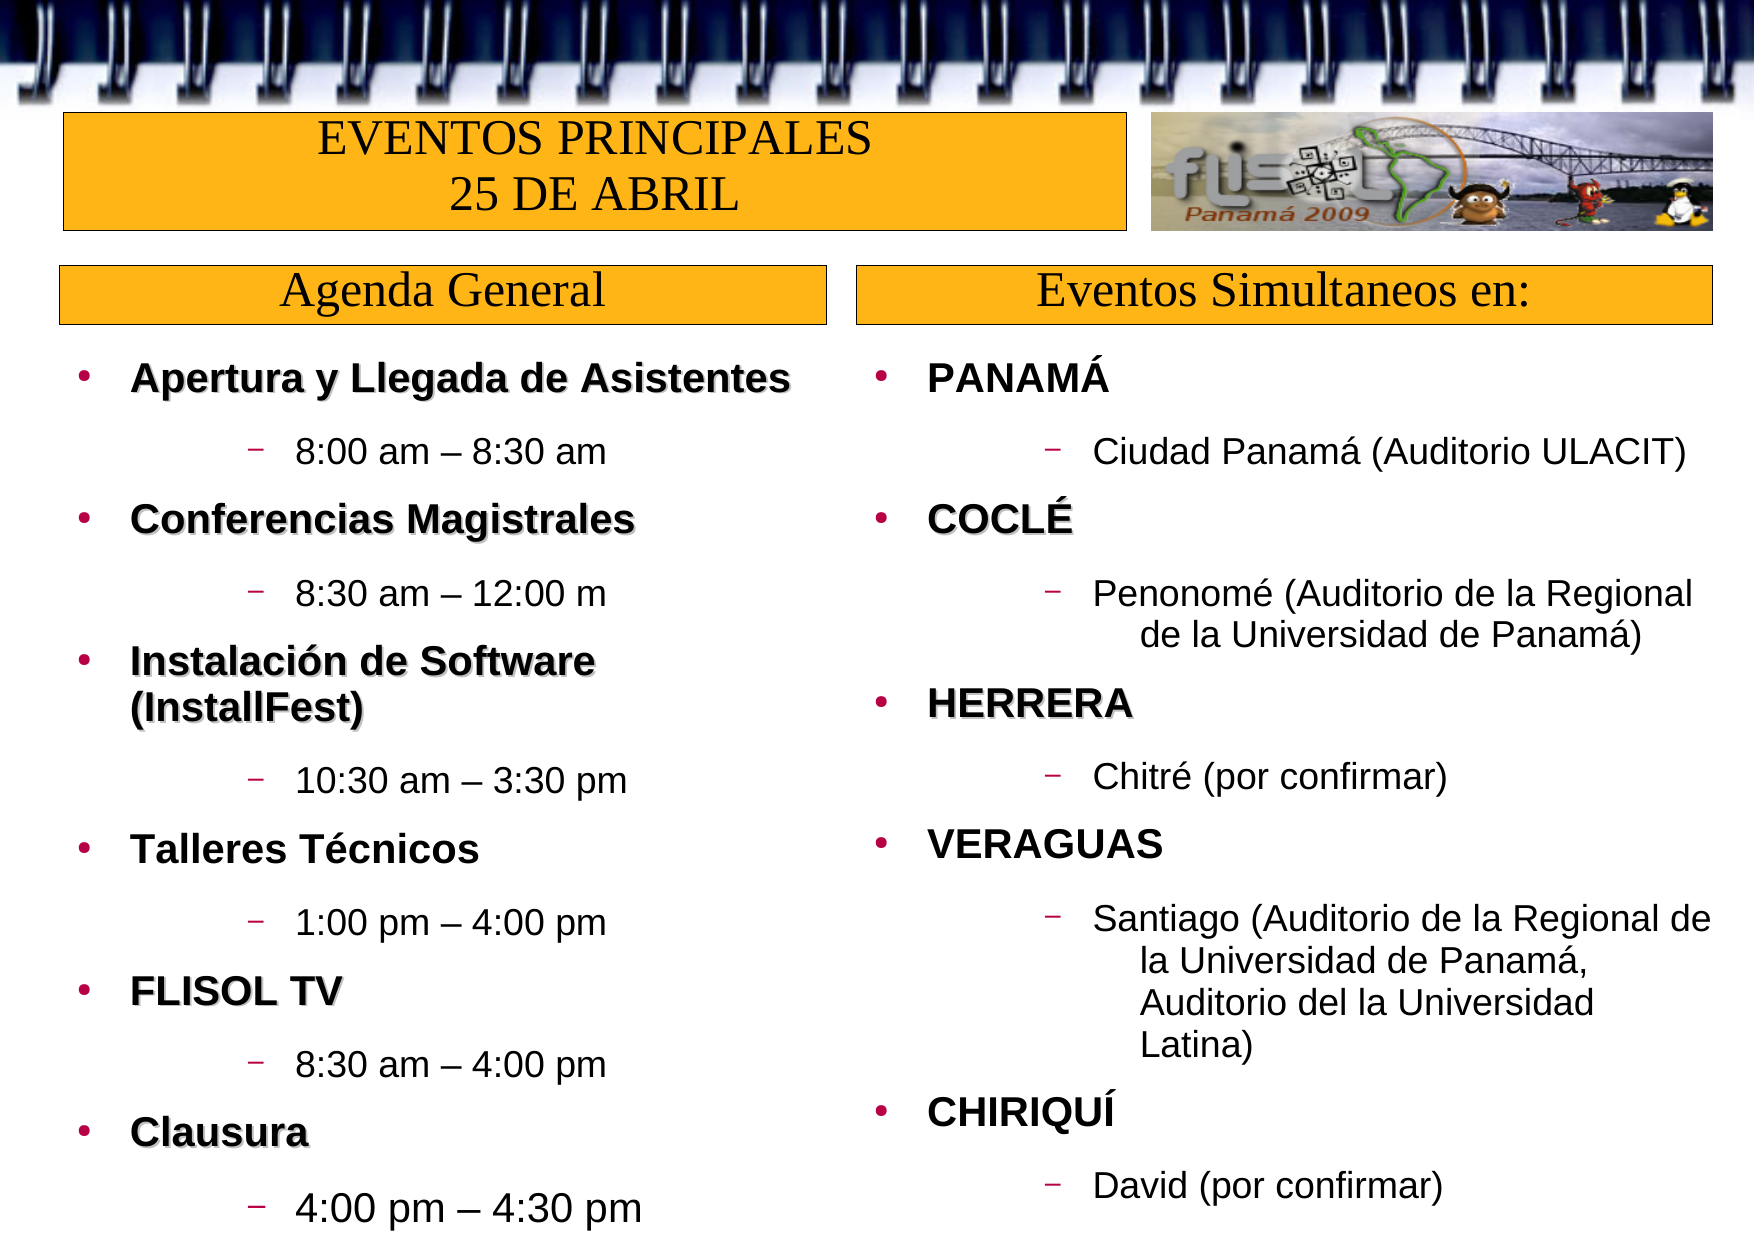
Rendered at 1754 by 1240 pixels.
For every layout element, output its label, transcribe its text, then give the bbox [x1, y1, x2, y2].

text_box Eventos Simultaneos en: [856, 265, 1713, 325]
text_box Agenda General [59, 265, 827, 325]
list Apertura y Llegada de Asistentes 8:00 am – 8:30 am Conferencias Magistrales 8:30 am – 12:00 m Instalación de Software (InstallFest) 10:30 am – 3:30 pm Talleres Técnicos 1:00 pm – 4:00 pm FLISOL TV 8:30 am – 4:00 pm Clausura 4:00 pm – 4:30 pm [59, 354, 827, 1232]
text_box EVENTOS PRINCIPALES 25 DE ABRIL [63, 112, 1127, 231]
list PANAMÁ Ciudad Panamá (Auditorio ULACIT) COCLÉ Penonomé (Auditorio de la Regional de la Universidad de Panamá) HERRERA Chitré (por confirmar) VERAGUAS Santiago (Auditorio de la Regional de la Universidad de Panamá, Auditorio del la Universidad Latina) CHIRIQUÍ David (por confirmar) [856, 354, 1713, 1207]
picture [0, 0, 1754, 231]
